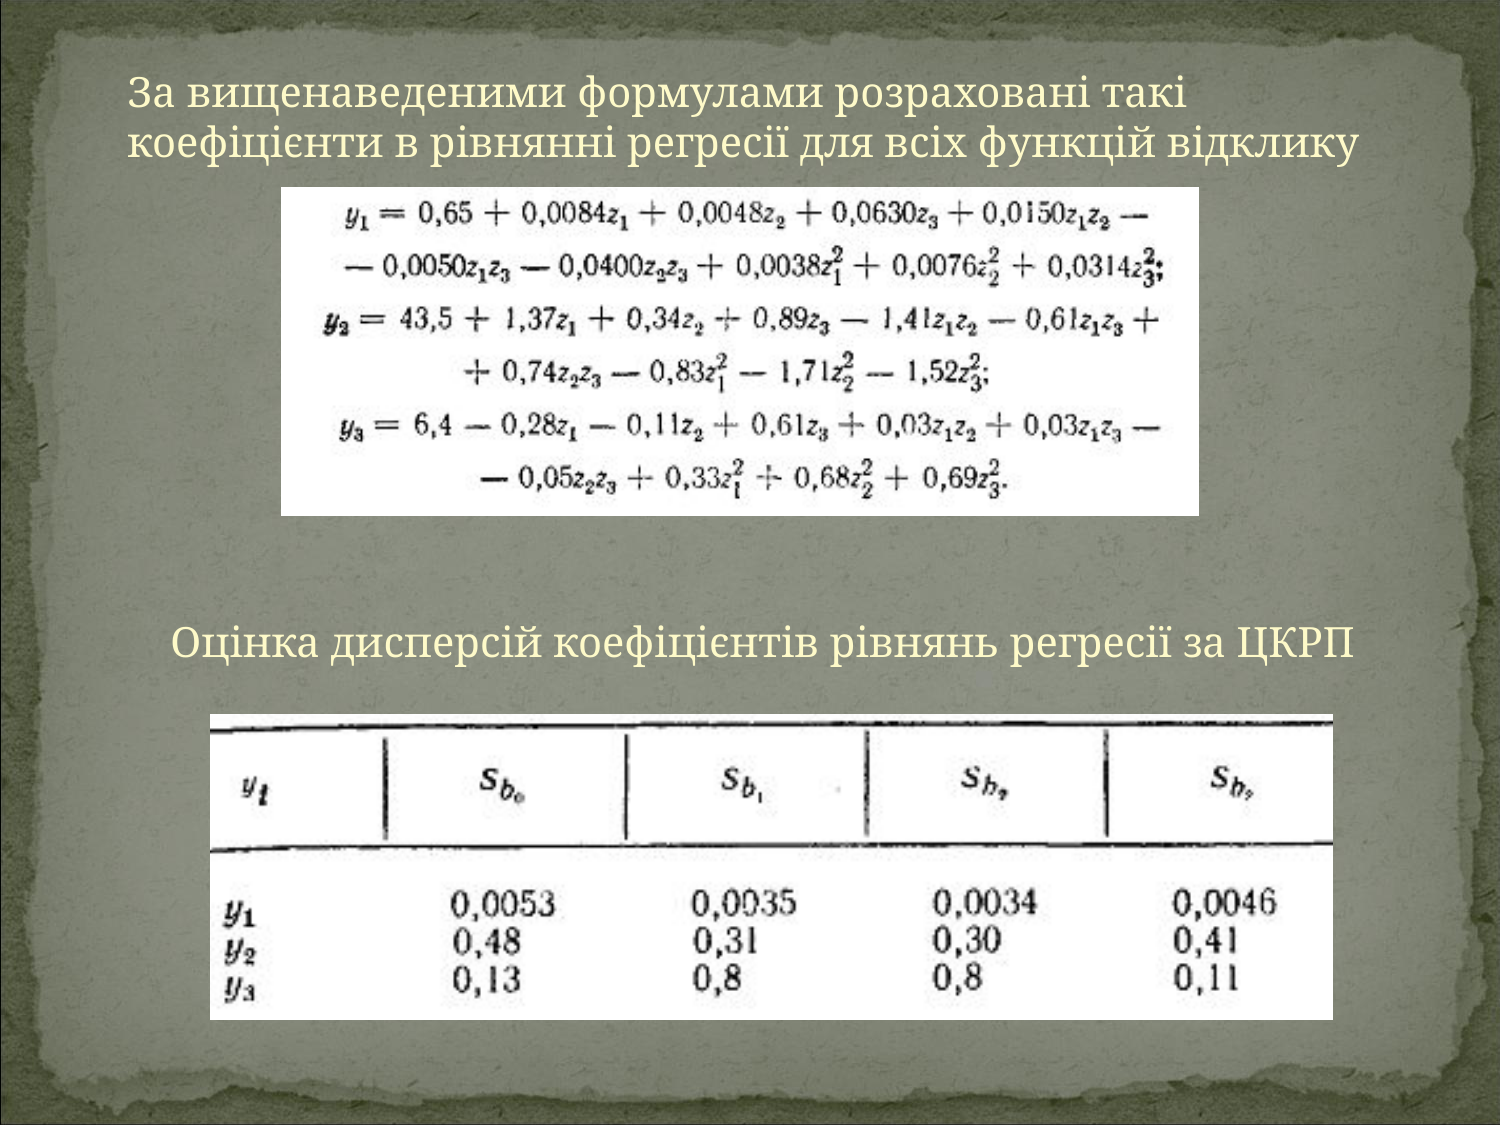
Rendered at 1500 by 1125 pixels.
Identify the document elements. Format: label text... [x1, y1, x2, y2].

list За вищенаведеними формулами розраховані такі коефіцієнти в рівнянні регресії для всіх функцій відклику Оцінка дисперсій коефіцієнтів рівнянь регресії за ЦКРП [112, 58, 1413, 976]
picture [0, 0, 1500, 1125]
